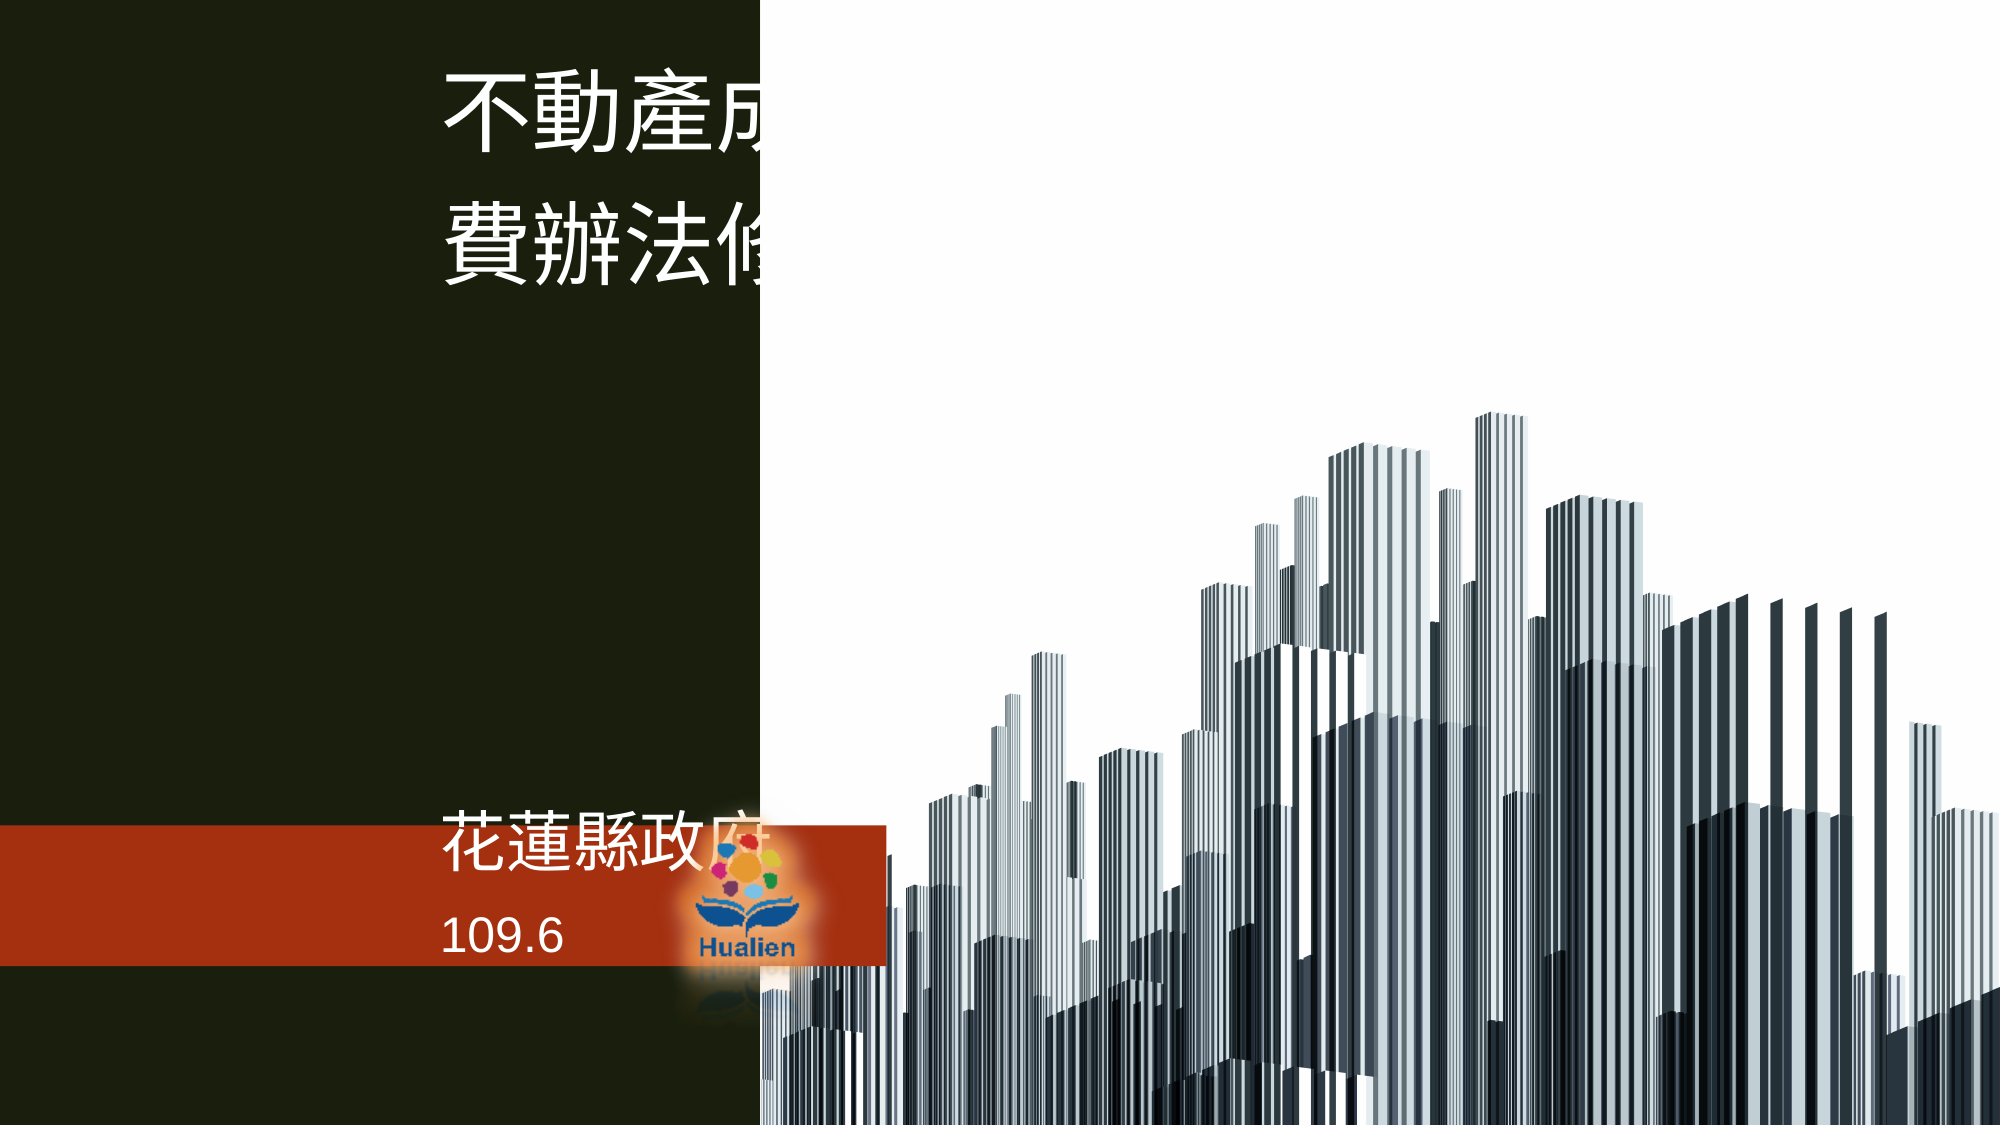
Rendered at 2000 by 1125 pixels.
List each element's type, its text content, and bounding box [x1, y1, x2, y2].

text_box [584, 833, 599, 837]
text_box [543, 941, 557, 949]
text_box [534, 844, 545, 849]
text_box [549, 844, 560, 849]
text_box [584, 825, 599, 829]
text_box [584, 817, 599, 821]
subtitle 花蓮縣政府 109.6 [88, 851, 613, 941]
picture [613, 0, 2000, 1125]
text_box [534, 837, 545, 841]
title 不動產成交資訊申報登錄及查詢收費辦法修正後實務問題解析 [88, 99, 709, 611]
text_box [474, 941, 488, 949]
text_box [0, 0, 761, 1125]
text_box [549, 837, 560, 841]
text_box [584, 841, 599, 846]
